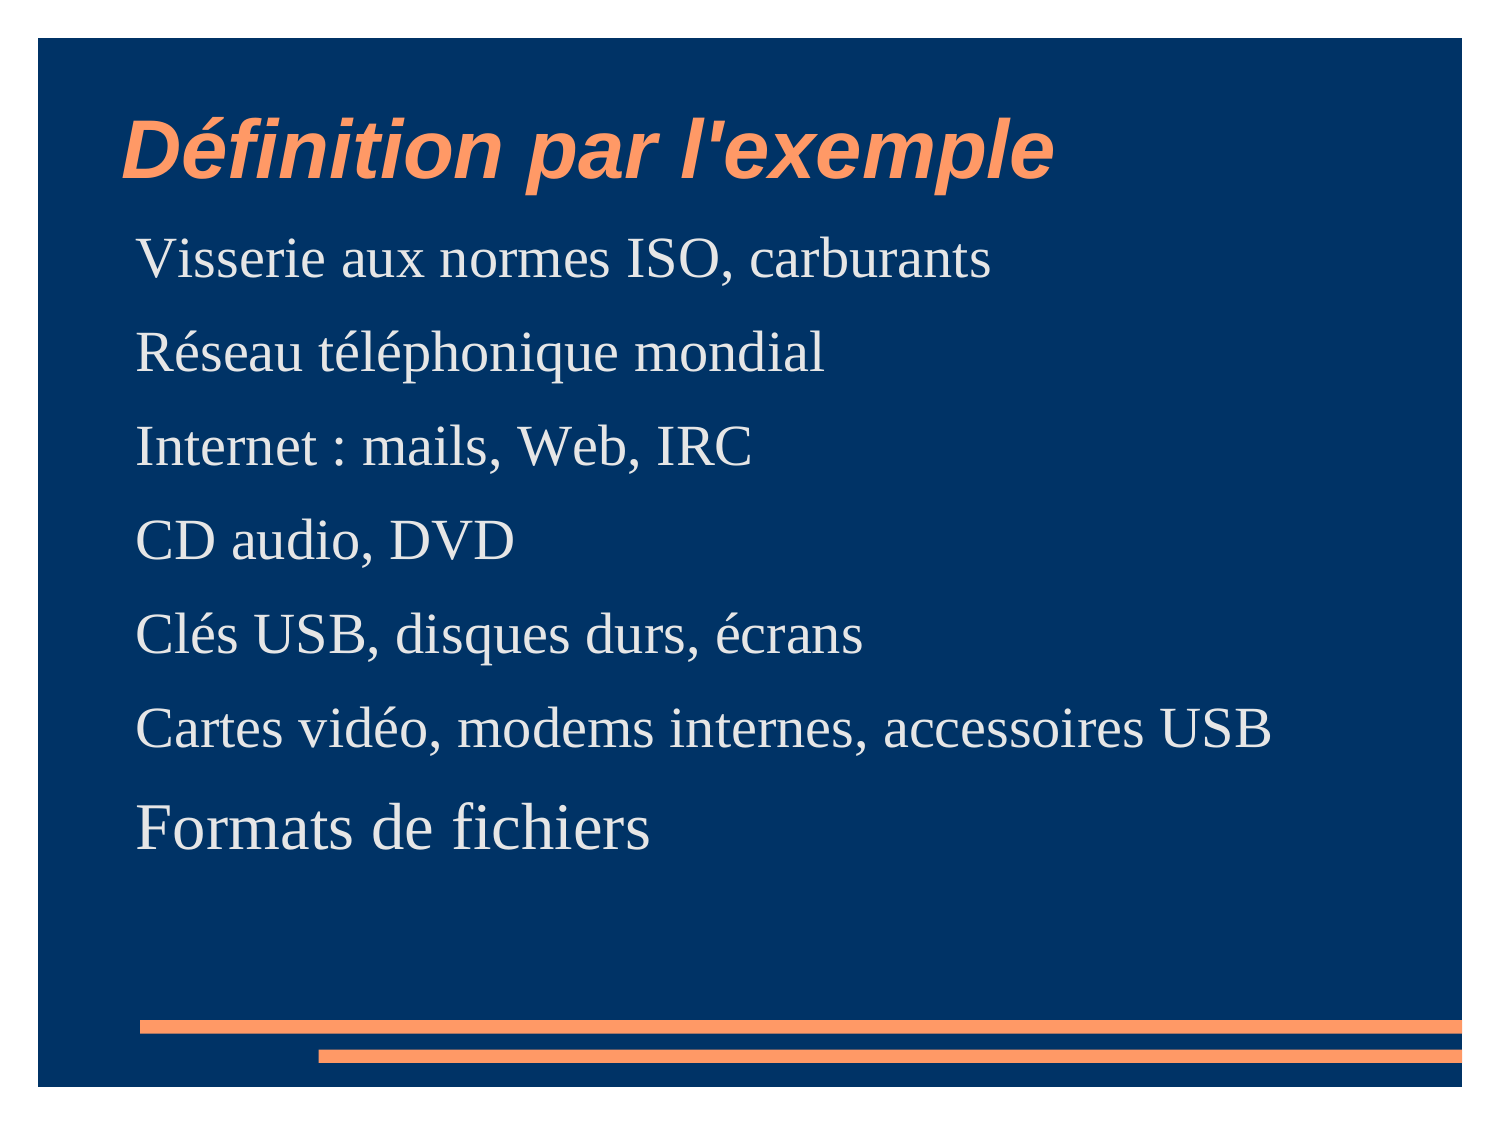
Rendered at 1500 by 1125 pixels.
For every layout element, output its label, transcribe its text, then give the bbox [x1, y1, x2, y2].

list Visserie aux normes ISO, carburants Réseau téléphonique mondial Internet : mails, Web, IRC CD audio, DVD Clés USB, disques durs, écrans Cartes vidéo, modems internes, accessoires USB Formats de fichiers [118, 225, 1500, 1116]
title Définition par l'exemple [121, 46, 1500, 225]
